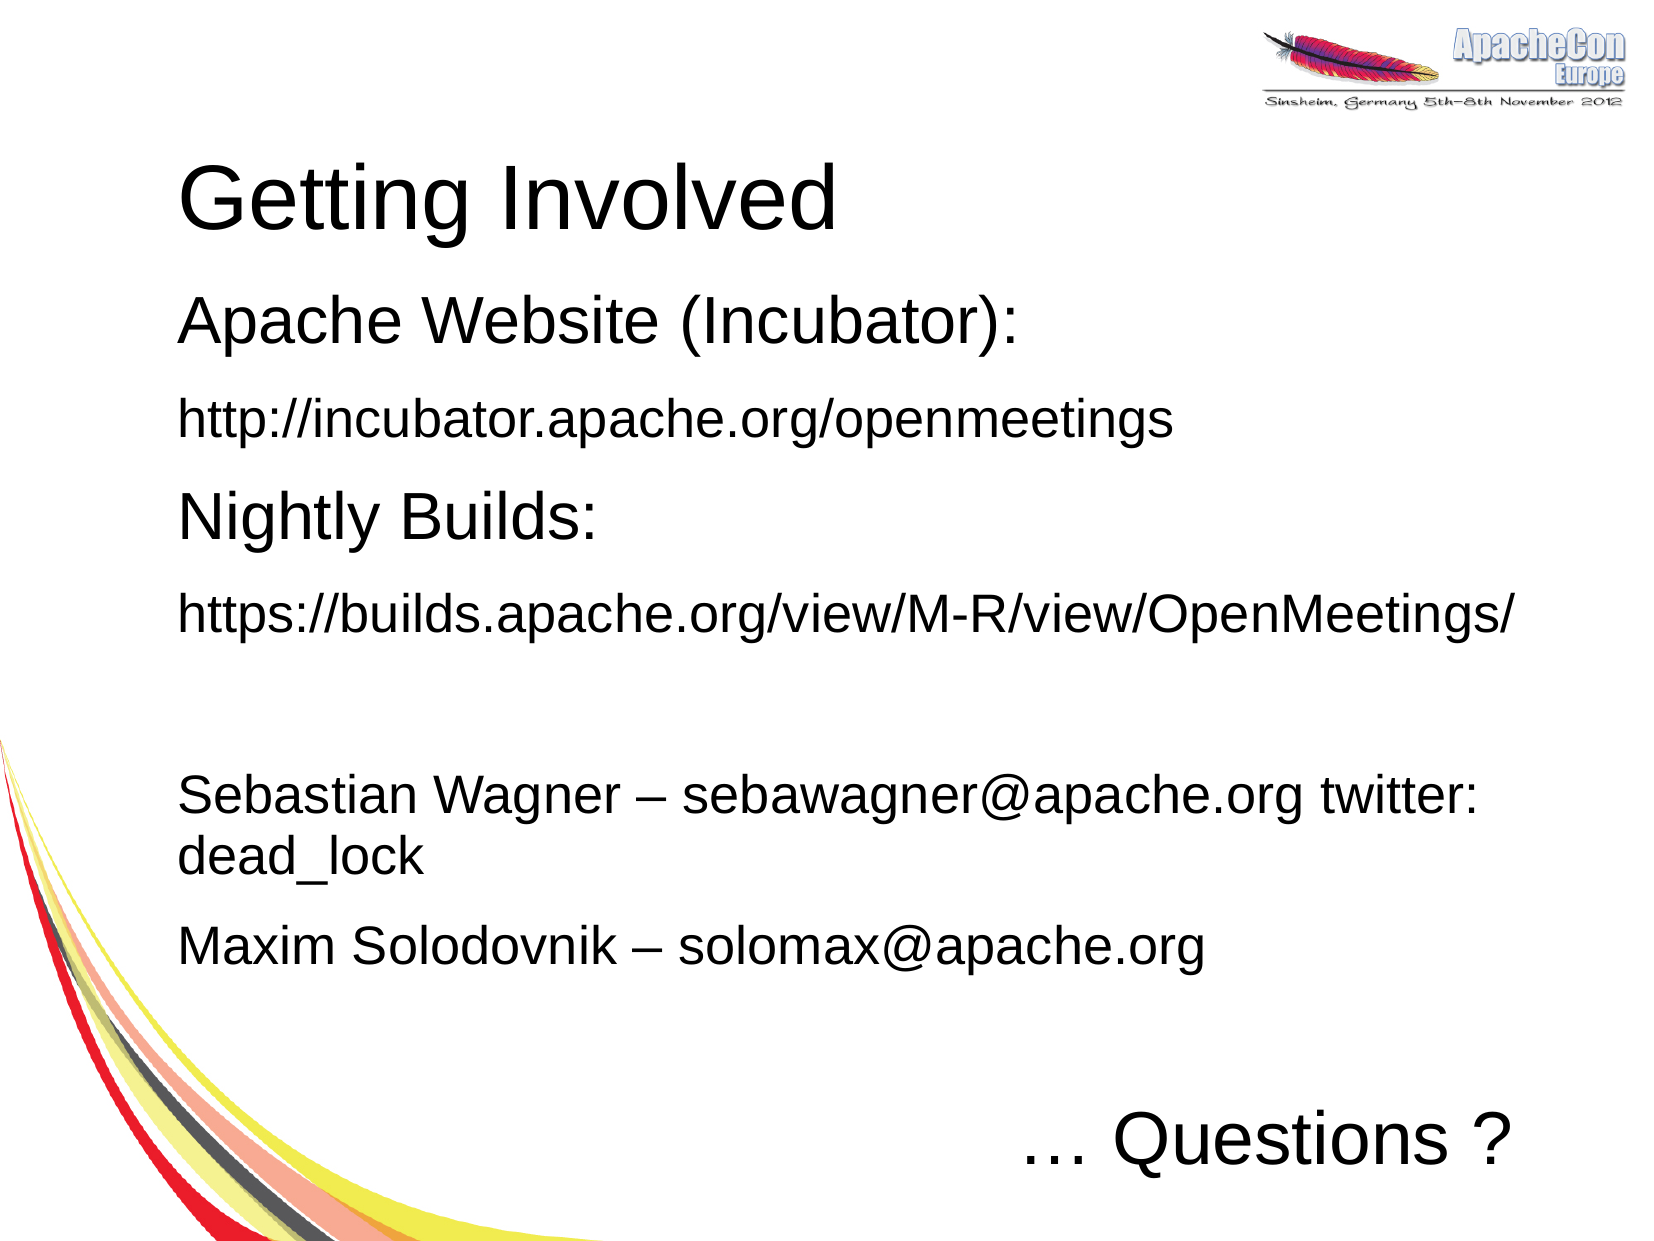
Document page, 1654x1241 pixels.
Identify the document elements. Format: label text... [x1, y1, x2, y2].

picture [0, 0, 1654, 1241]
list Apache Website (Incubator): http://incubator.apache.org/openmeetings Nightly Builds: https://builds.apache.org/view/M-R/view/OpenMeetings/ Sebastian Wagner – sebawagner@apache.org twitter: dead_lock Maxim Solodovnik – solomax@apache.org … Questions ? [177, 283, 1536, 1181]
title Getting Involved [177, 146, 1536, 250]
